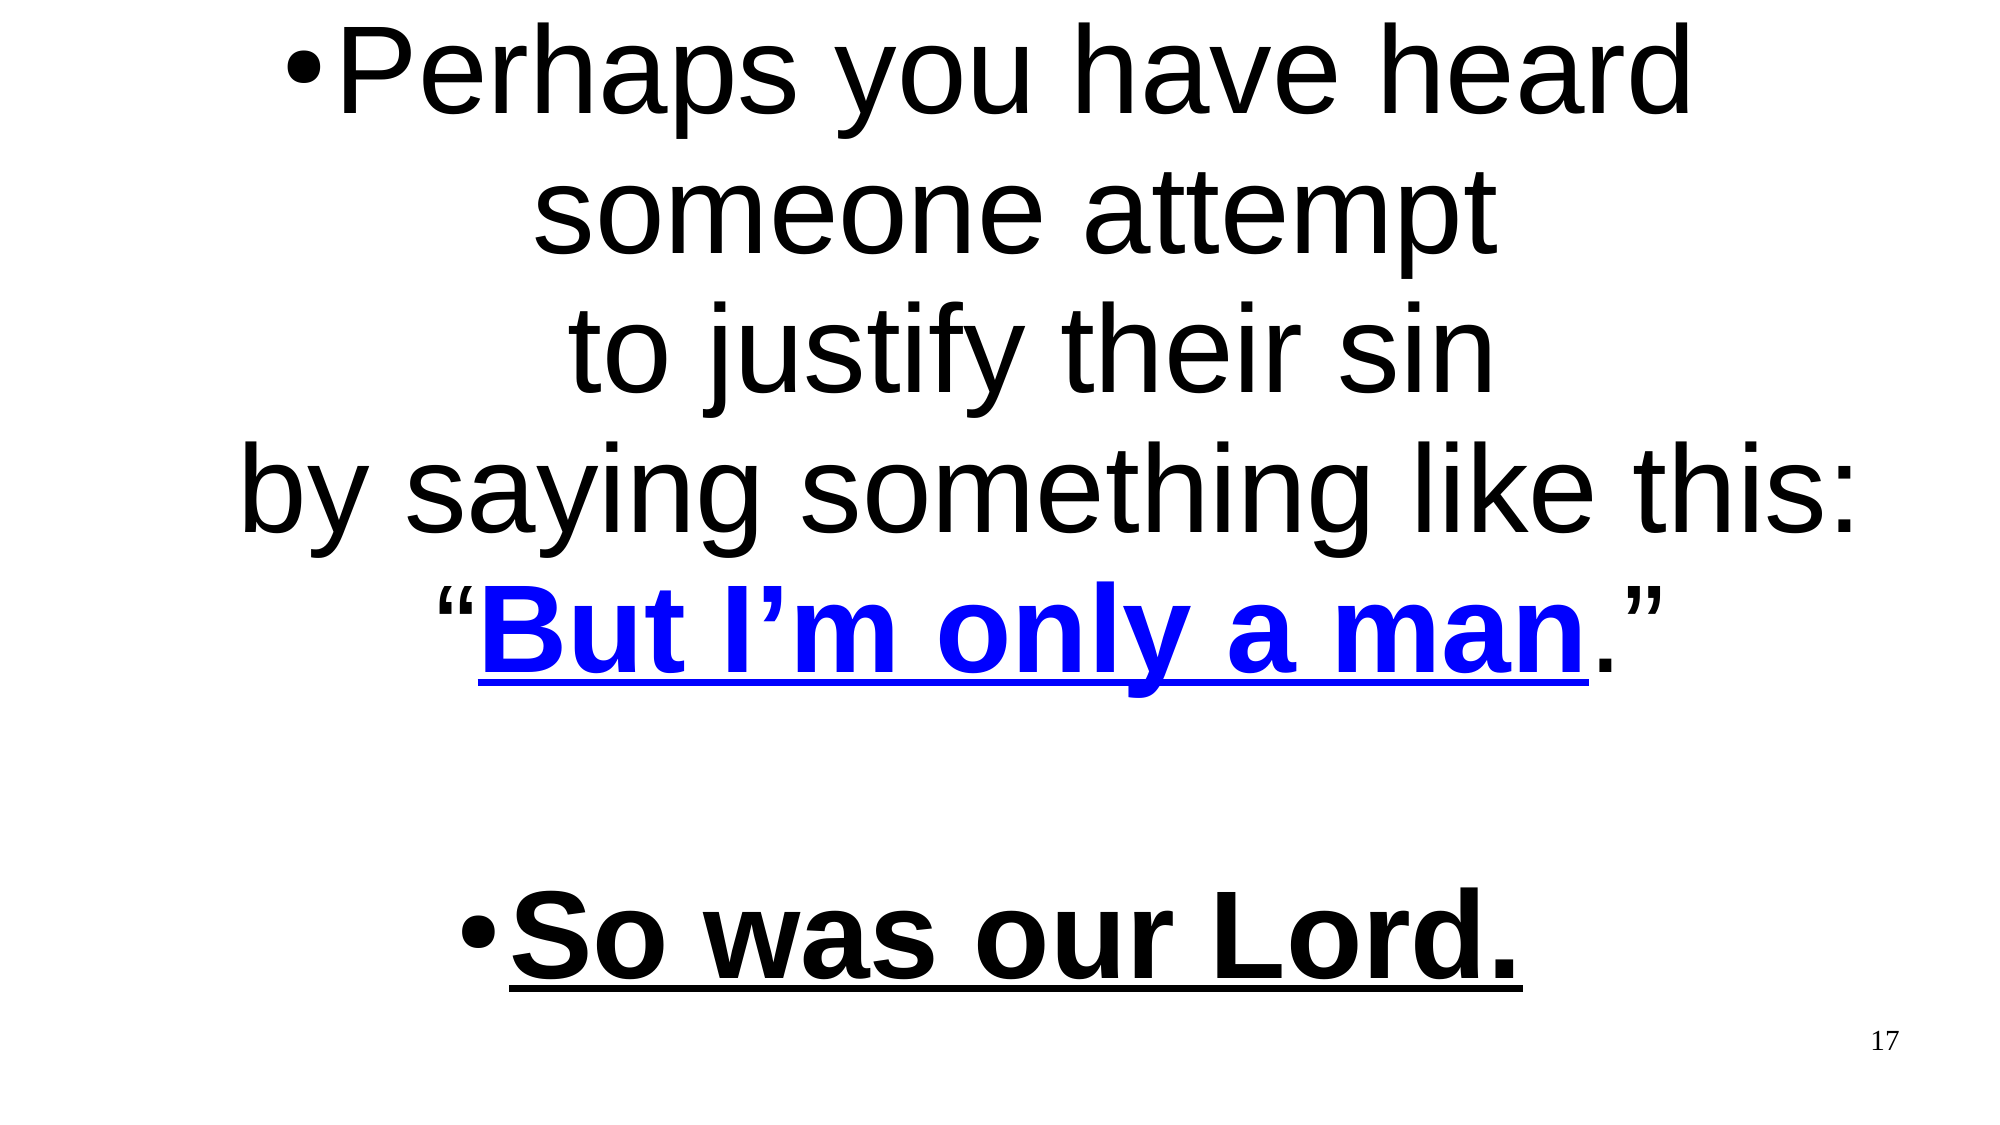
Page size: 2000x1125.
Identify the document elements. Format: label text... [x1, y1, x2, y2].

list Perhaps you have heard someone attempt to justify their sin by saying something like this: “But I’m only a man.” So was our Lord. [0, 0, 1996, 1123]
